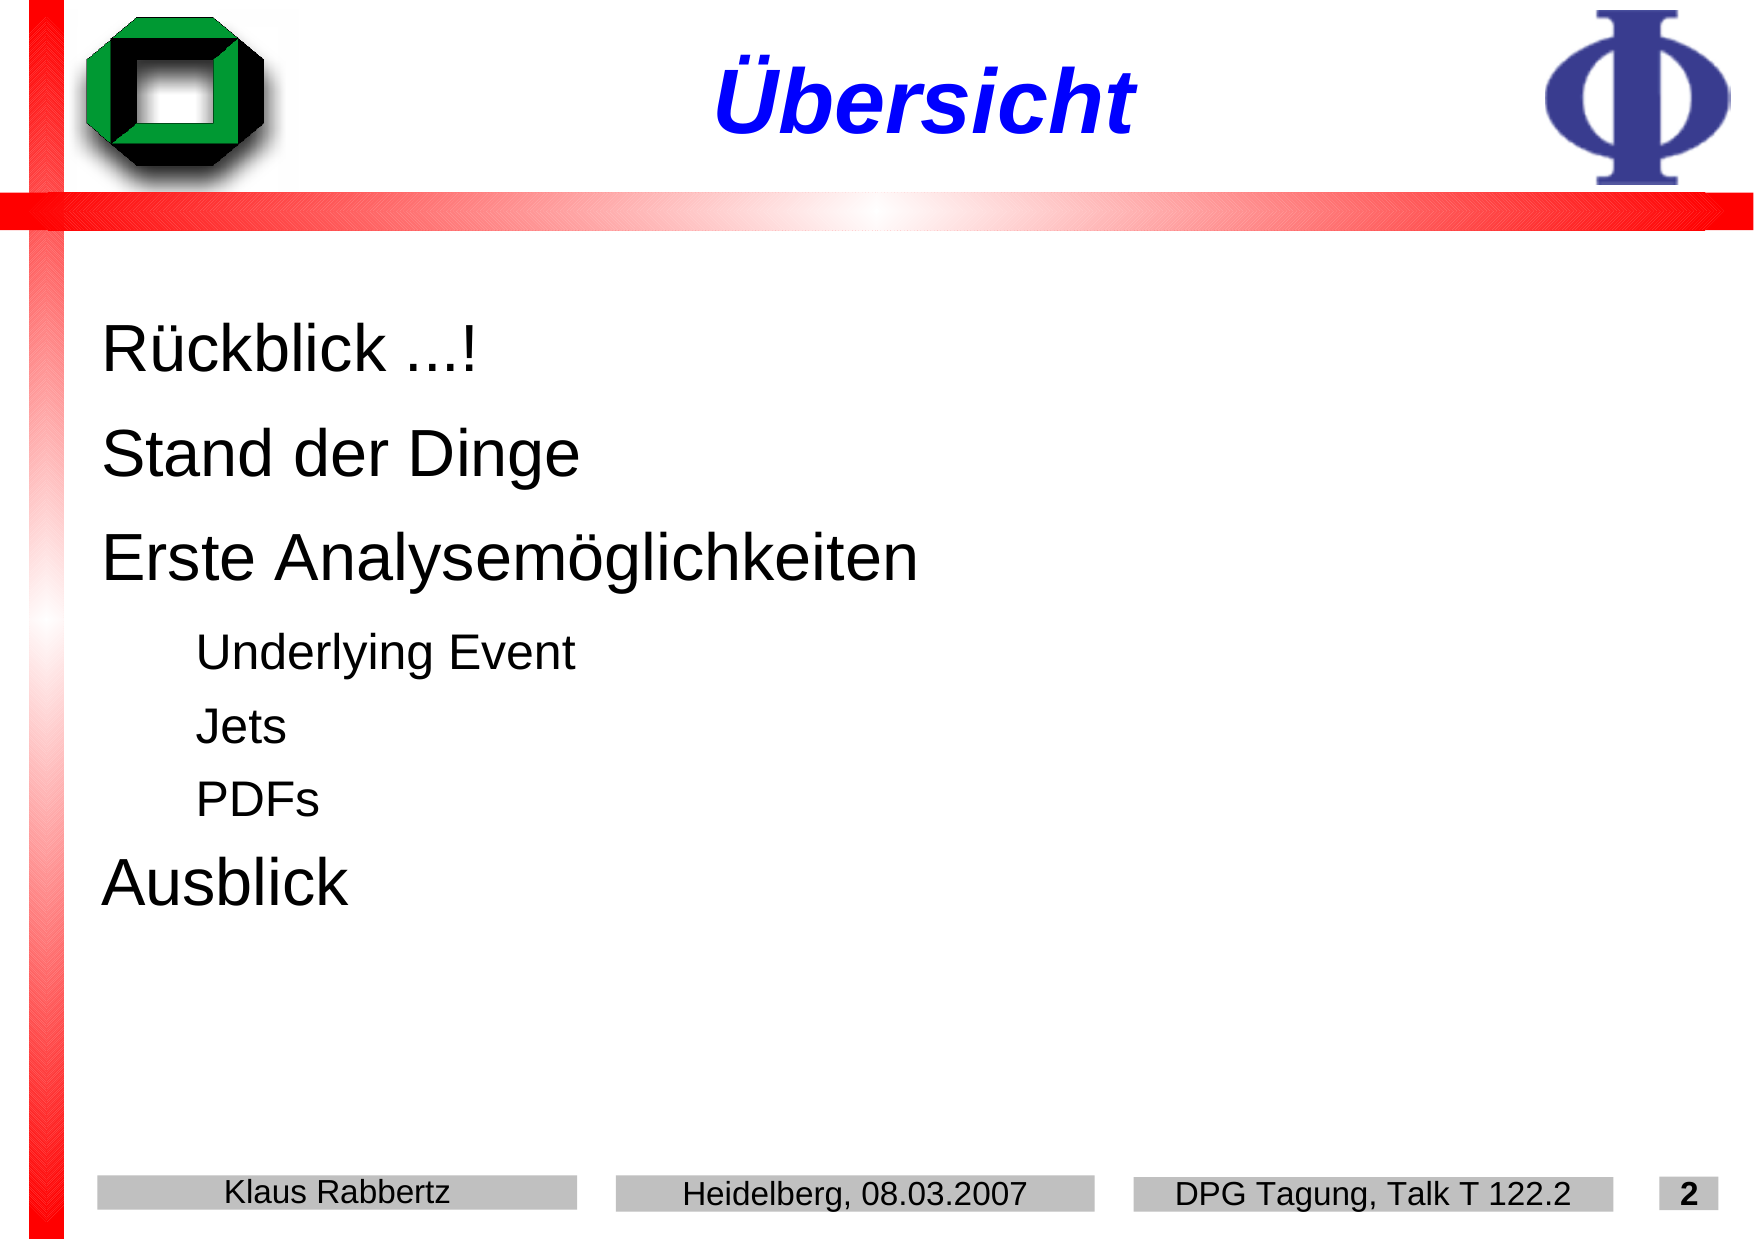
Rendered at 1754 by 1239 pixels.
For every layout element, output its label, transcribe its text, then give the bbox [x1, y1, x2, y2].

picture [64, 9, 299, 192]
title Übersicht [282, 21, 1566, 183]
list Rückblick ...! Stand der Dinge Erste Analysemöglichkeiten Underlying Event Jets PDFs Ausblick [89, 311, 1693, 1141]
picture [1545, 10, 1731, 185]
